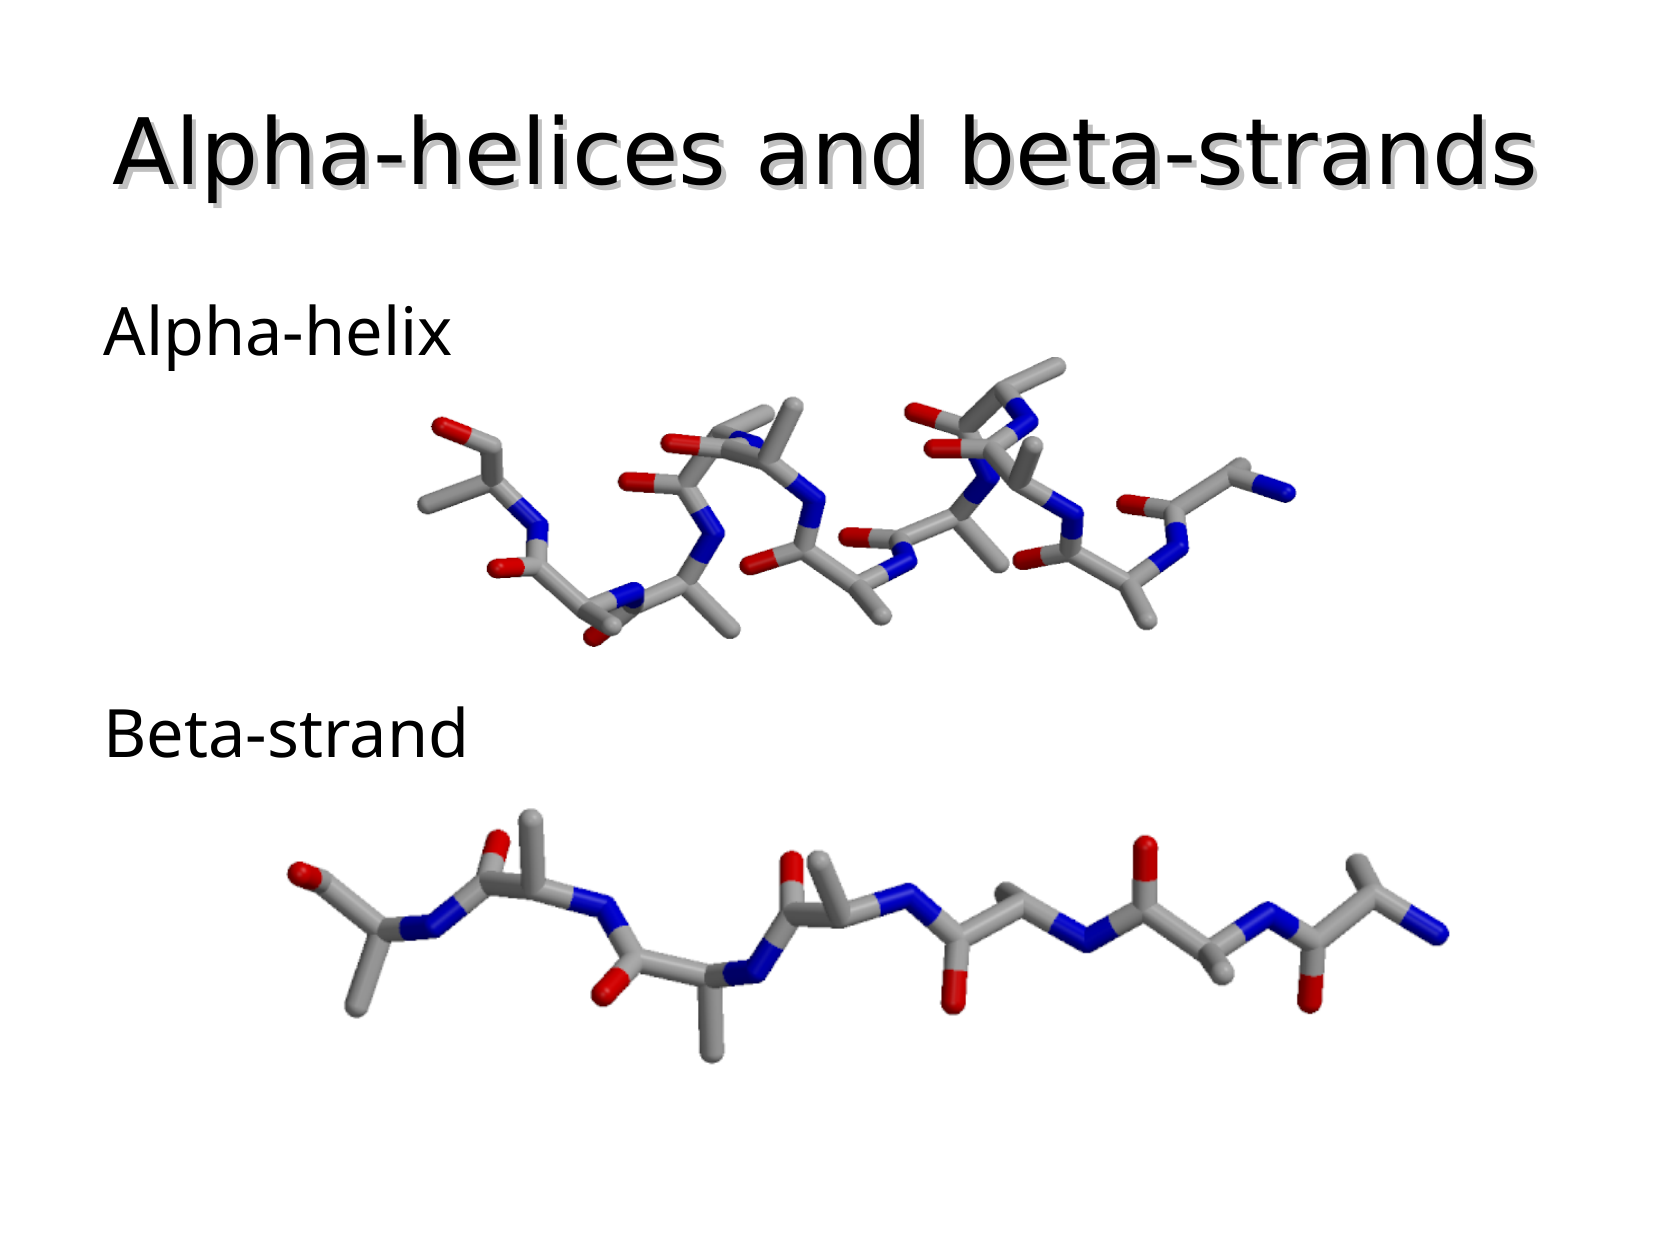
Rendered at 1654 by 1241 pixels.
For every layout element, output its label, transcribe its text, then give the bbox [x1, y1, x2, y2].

picture [282, 804, 1454, 1069]
text_box Beta-strand [88, 679, 562, 775]
text_box Alpha-helix [88, 276, 562, 372]
title Alpha-helices and beta-strands [82, 56, 1571, 250]
picture [413, 354, 1300, 650]
